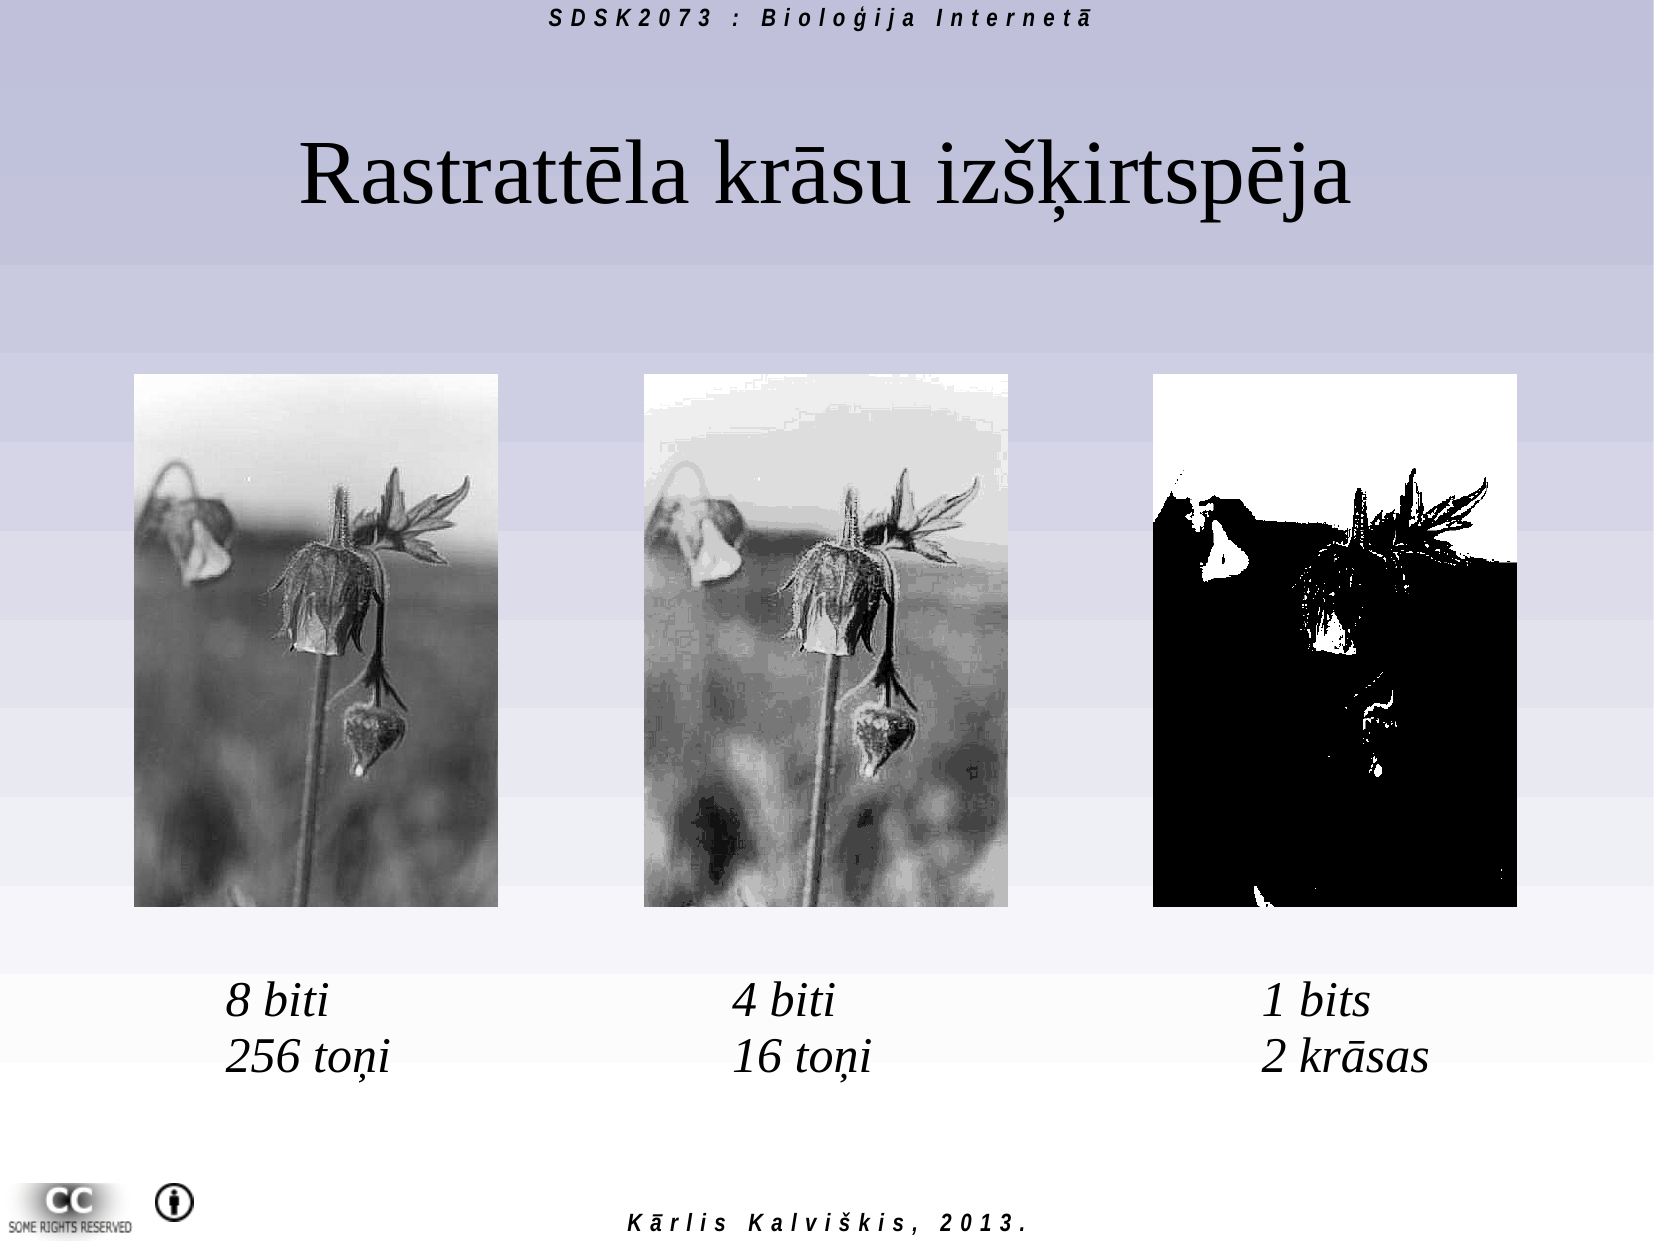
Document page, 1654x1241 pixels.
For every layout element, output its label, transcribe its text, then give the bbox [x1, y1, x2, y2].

text_box 1 bits 2 krāsas [1261, 972, 1431, 1083]
picture [0, 0, 1654, 1241]
text_box 4 biti 16 toņi [732, 972, 873, 1083]
title Rastrattēla krāsu izšķirtspēja [29, 49, 1625, 296]
text_box 8 biti 256 toņi [225, 972, 392, 1083]
